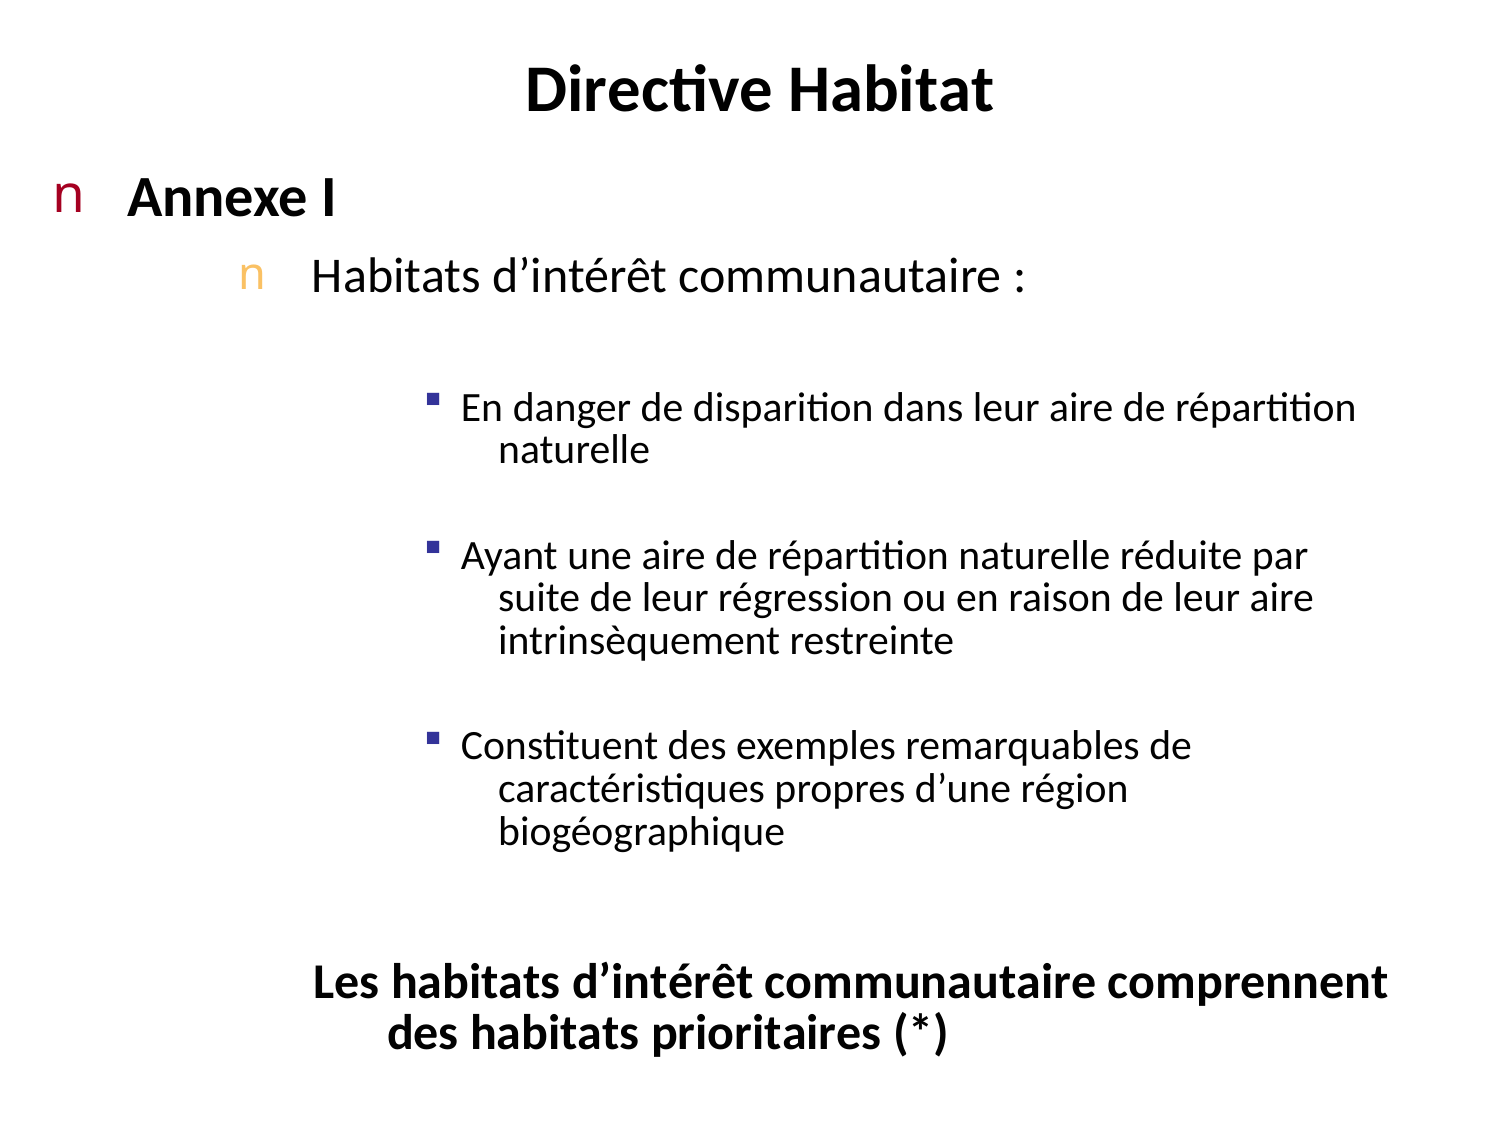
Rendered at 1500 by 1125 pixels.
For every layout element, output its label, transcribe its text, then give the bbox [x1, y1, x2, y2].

text_box Annexe I Habitats d’intérêt communautaire : En danger de disparition dans leur aire de répartition naturelle Ayant une aire de répartition naturelle réduite par suite de leur régression ou en raison de leur aire intrinsèquement restreinte Constituent des exemples remarquables de caractéristiques propres d’une région biogéographique [38, 150, 1400, 870]
title Directive Habitat [112, 0, 1388, 138]
list Les habitats d’intérêt communautaire comprennent des habitats prioritaires (*) [37, 950, 1476, 1083]
